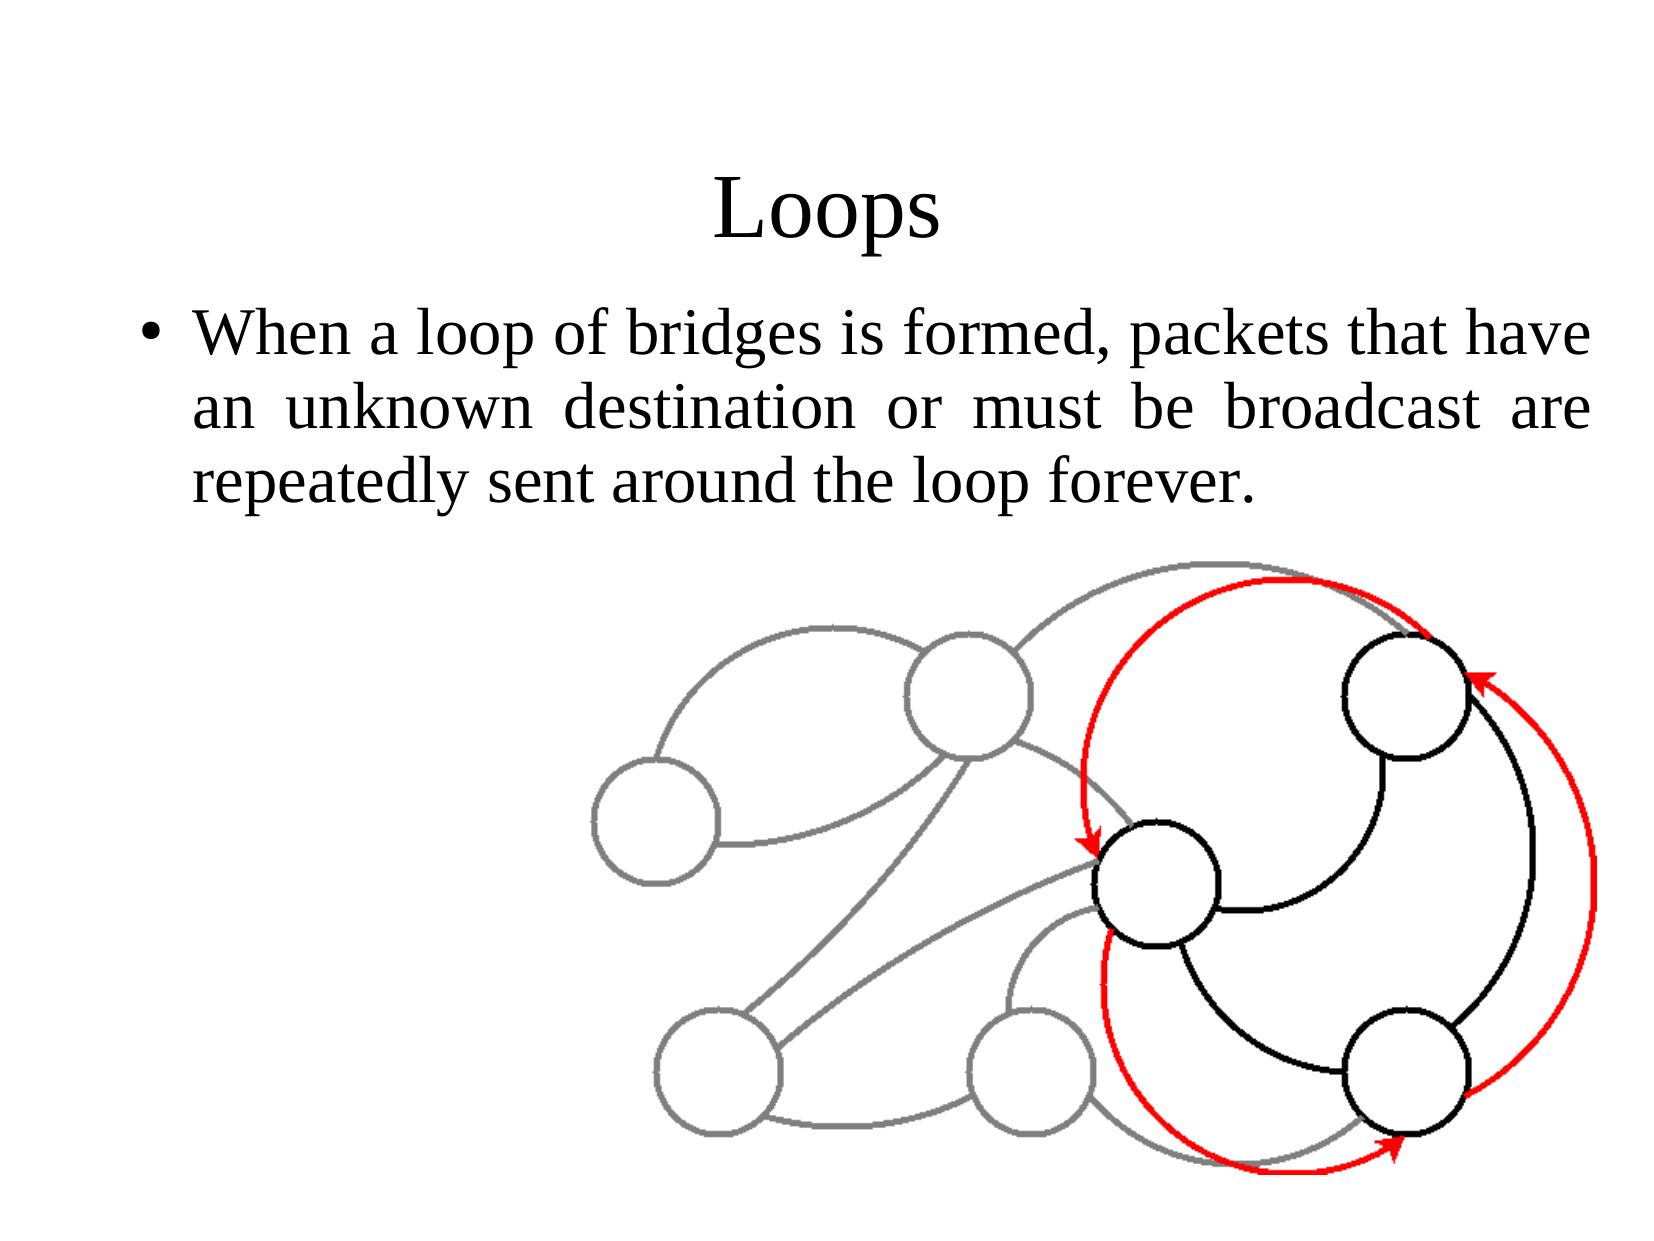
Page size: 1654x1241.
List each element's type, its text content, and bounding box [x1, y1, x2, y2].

title Loops [121, 102, 1534, 295]
list When a loop of bridges is formed, packets that have an unknown destination or must be broadcast are repeatedly sent around the loop forever. [121, 295, 1595, 532]
picture [590, 560, 1597, 1176]
